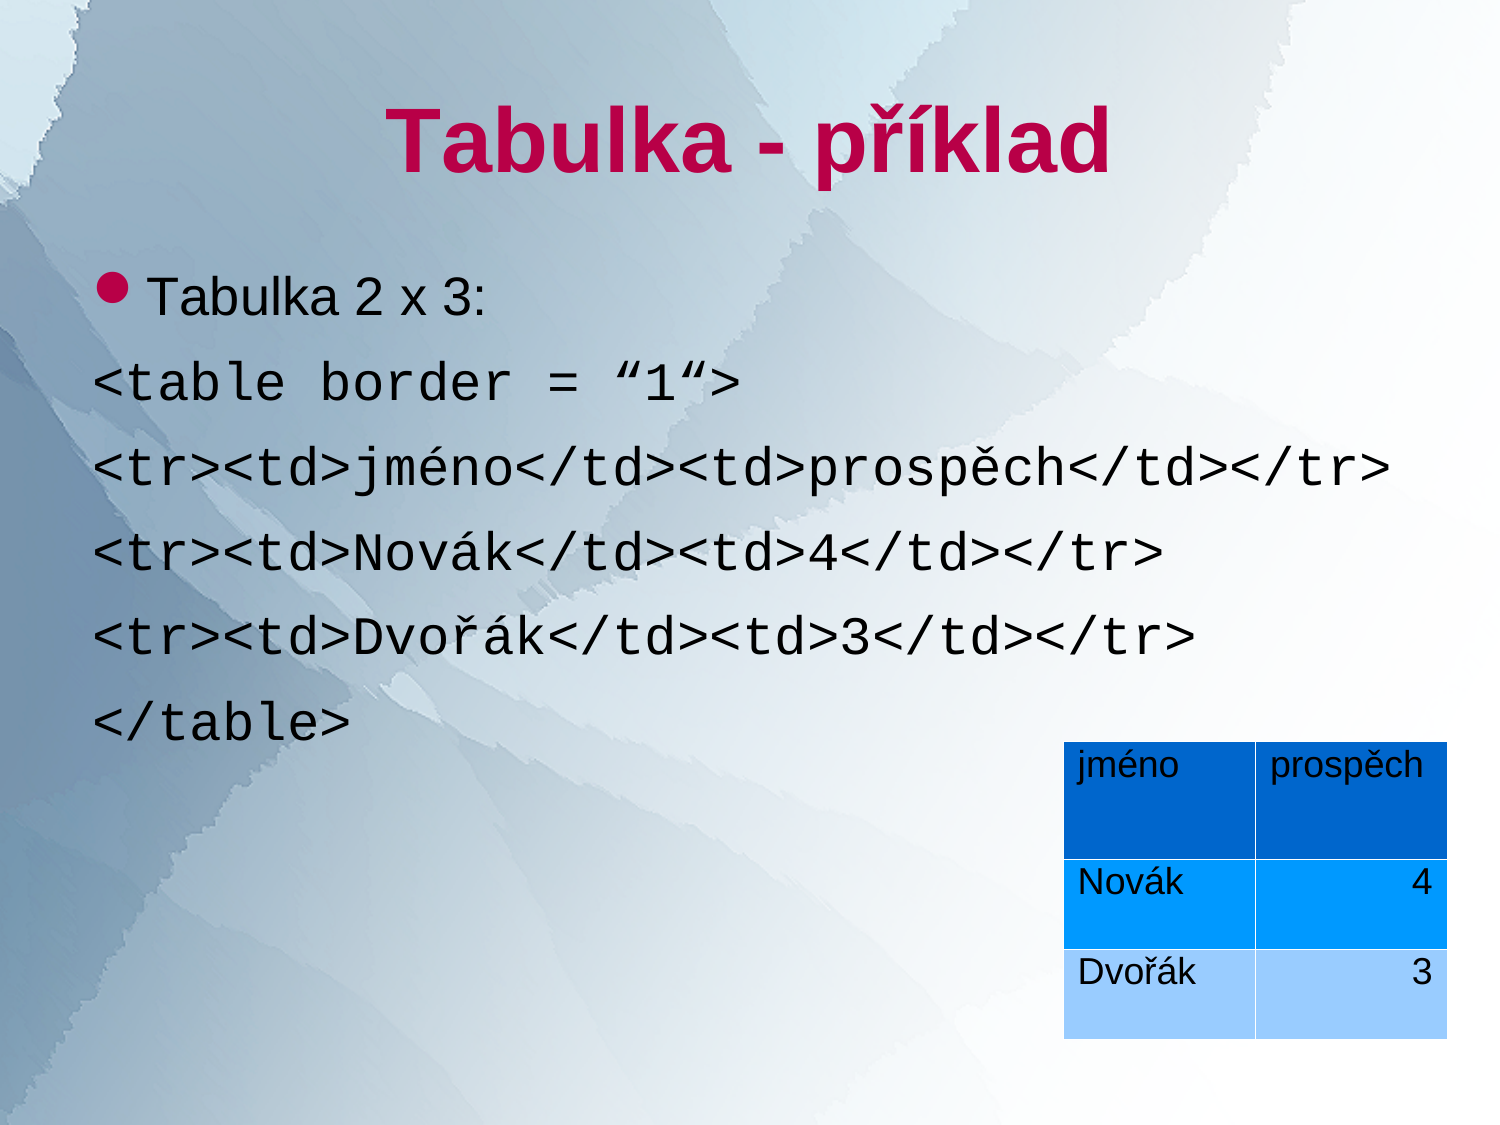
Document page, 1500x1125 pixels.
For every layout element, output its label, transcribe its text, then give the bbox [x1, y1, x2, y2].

table_cell Dvořák [1064, 950, 1255, 1039]
table_header prospěch [1256, 742, 1447, 859]
text_box Tabulka 2 x 3: <table border = “1“> <tr><td>jméno</td><td>prospěch</td></tr> <tr><td>Novák</td><td>4</td></tr> <tr><td>Dvořák</td><td>3</td></tr> </table> [75, 263, 1426, 991]
table_cell 4 [1256, 860, 1447, 949]
text_box Tabulka - příklad [75, 52, 1426, 226]
table_header jméno [1064, 742, 1255, 859]
table_cell 3 [1256, 950, 1447, 1039]
table_cell Novák [1064, 860, 1255, 949]
picture [0, 0, 1500, 1125]
